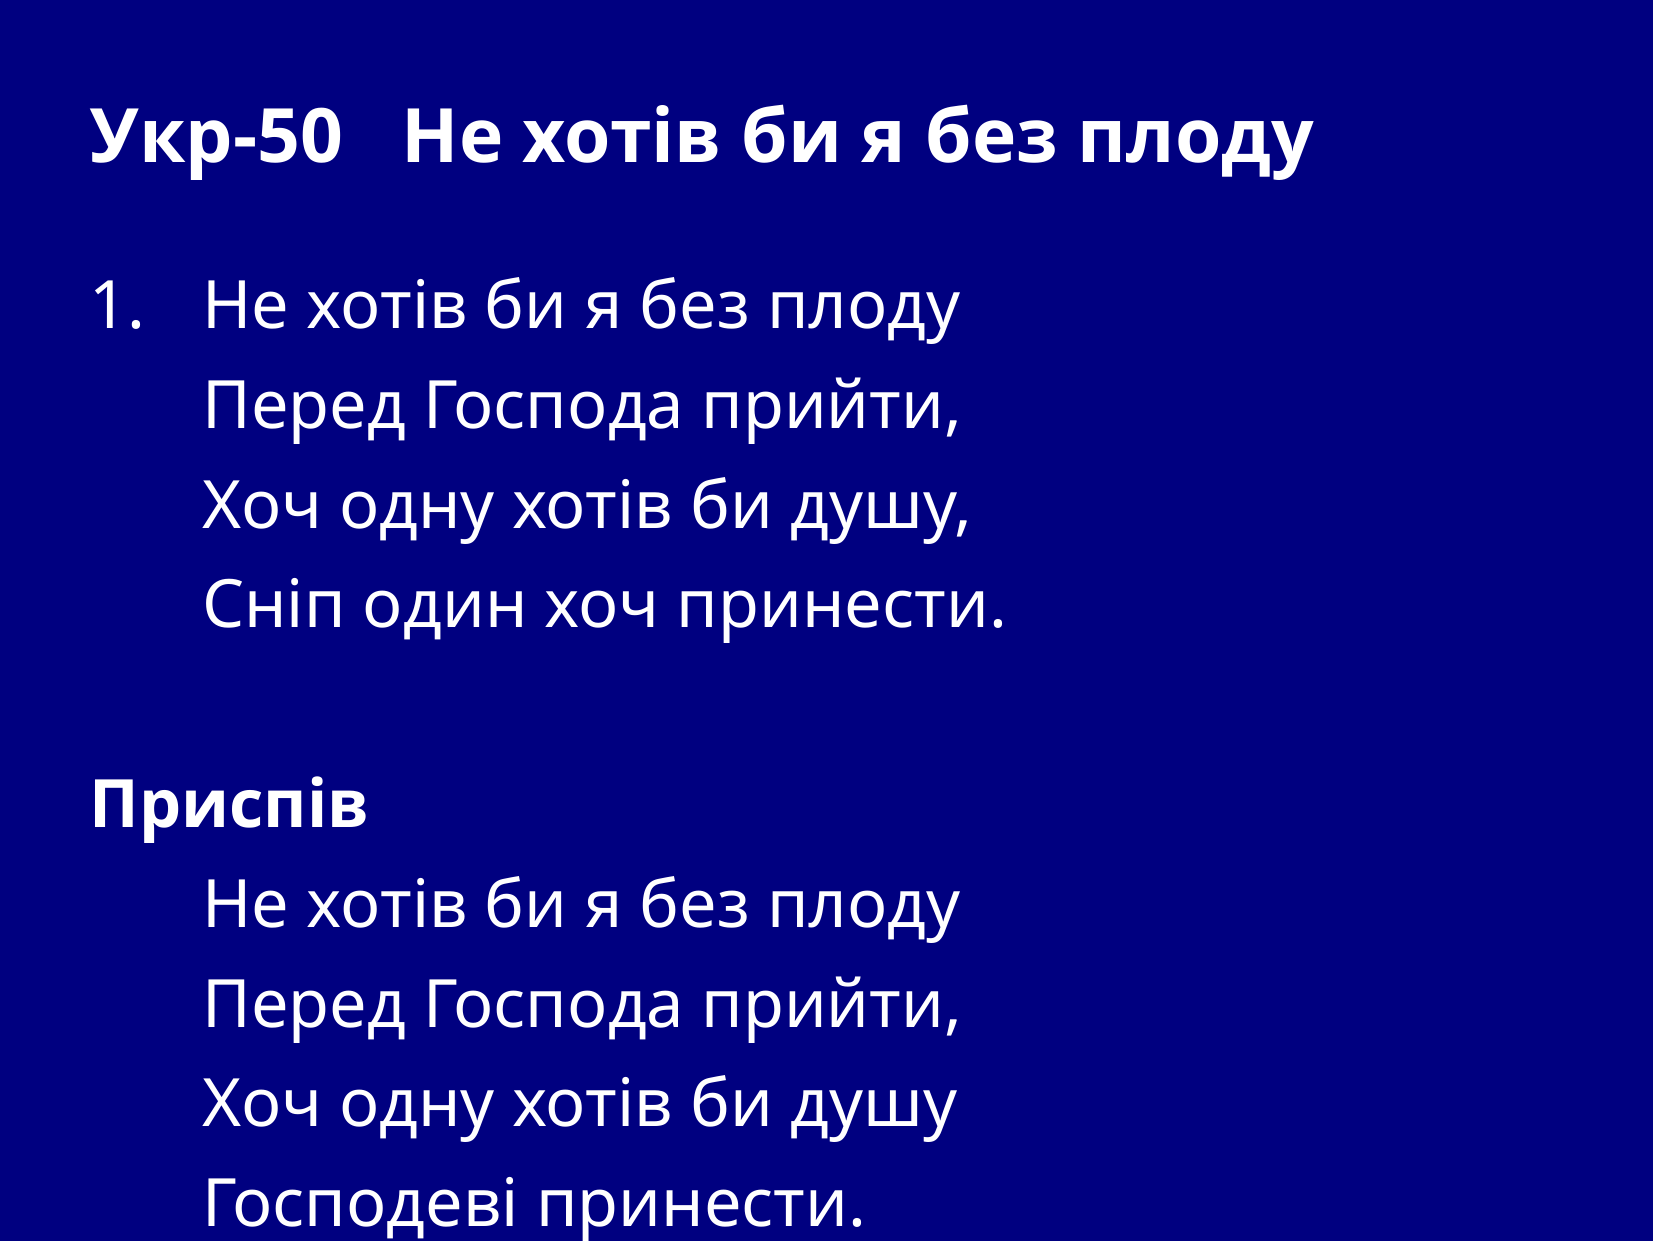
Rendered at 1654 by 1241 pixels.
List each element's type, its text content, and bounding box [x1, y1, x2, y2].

text_box Укр-50 Не хотів би я без плоду [75, 75, 1576, 188]
text_box 1. Не хотів би я без плоду Перед Господа прийти, Хоч одну хотів би душу, Сніп один хоч принести. Приспів Не хотів би я без плоду Перед Господа прийти, Хоч одну хотів би душу Господеві принести. [75, 188, 1576, 1163]
